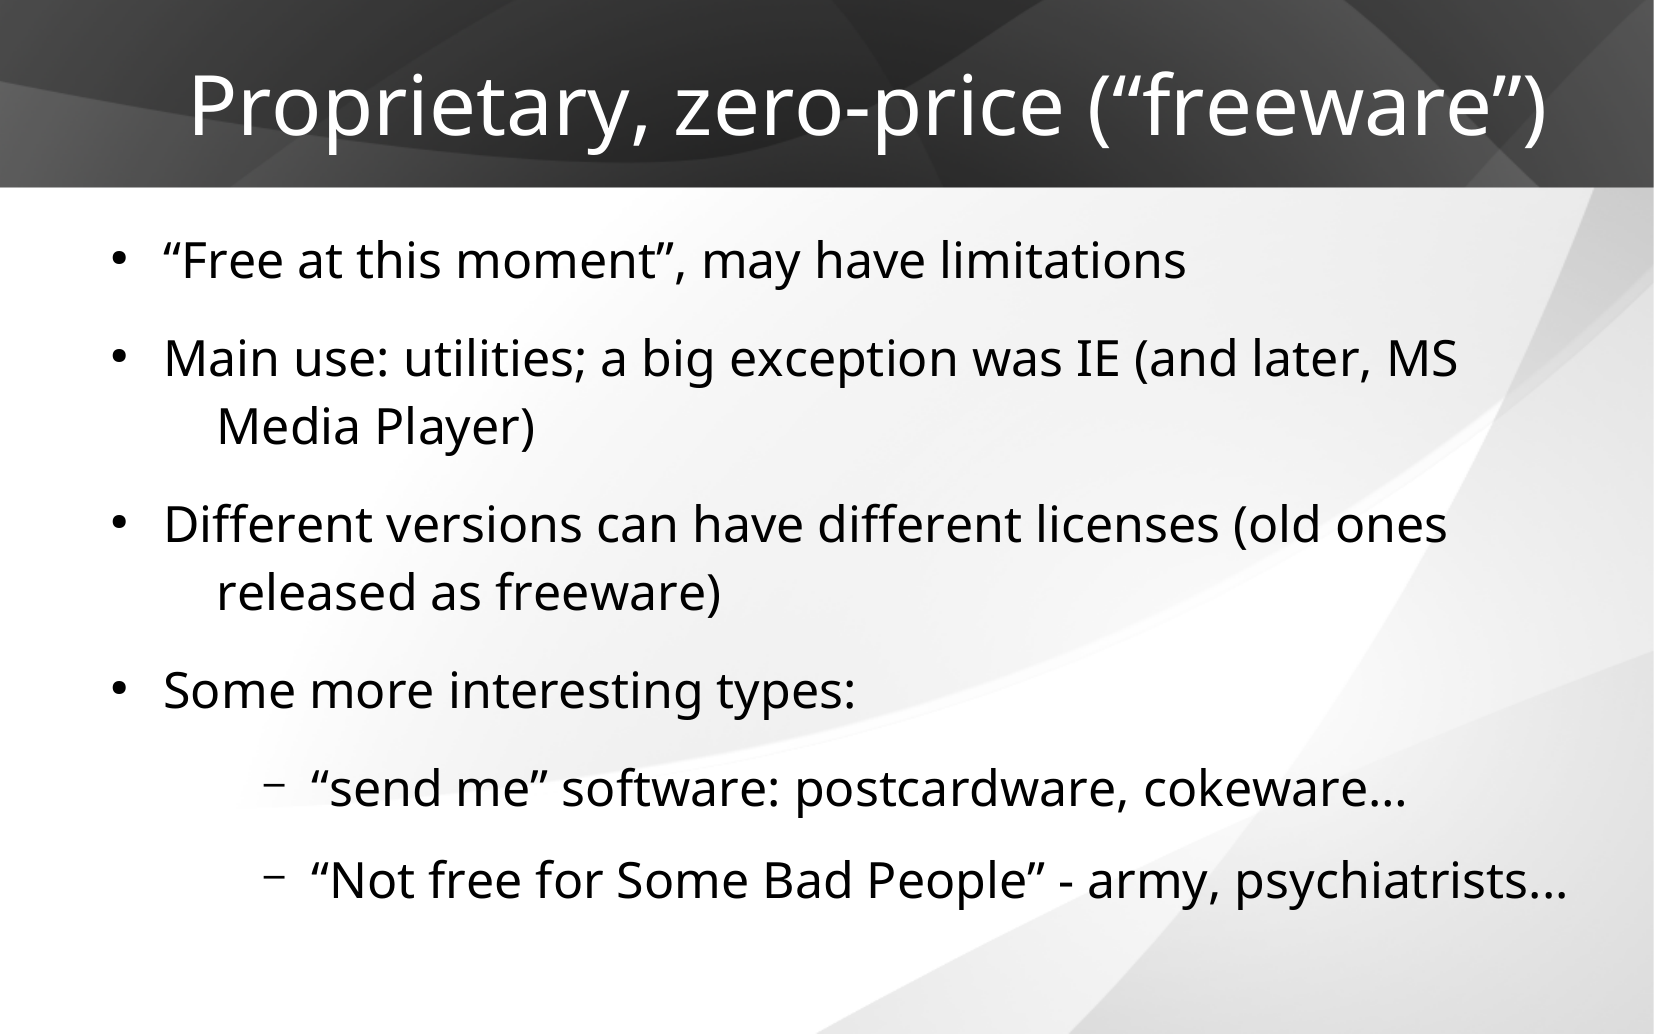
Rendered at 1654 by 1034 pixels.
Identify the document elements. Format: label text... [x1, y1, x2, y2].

list “Free at this moment”, may have limitations Main use: utilities; a big exception was IE (and later, MS Media Player) Different versions can have different licenses (old ones released as freeware) Some more interesting types: “send me” software: postcardware, cokeware… “Not free for Some Bad People” - army, psychiatrists... [75, 225, 1613, 1013]
title Proprietary, zero-price (“freeware”) [124, 0, 1613, 208]
picture [0, 0, 1654, 1034]
